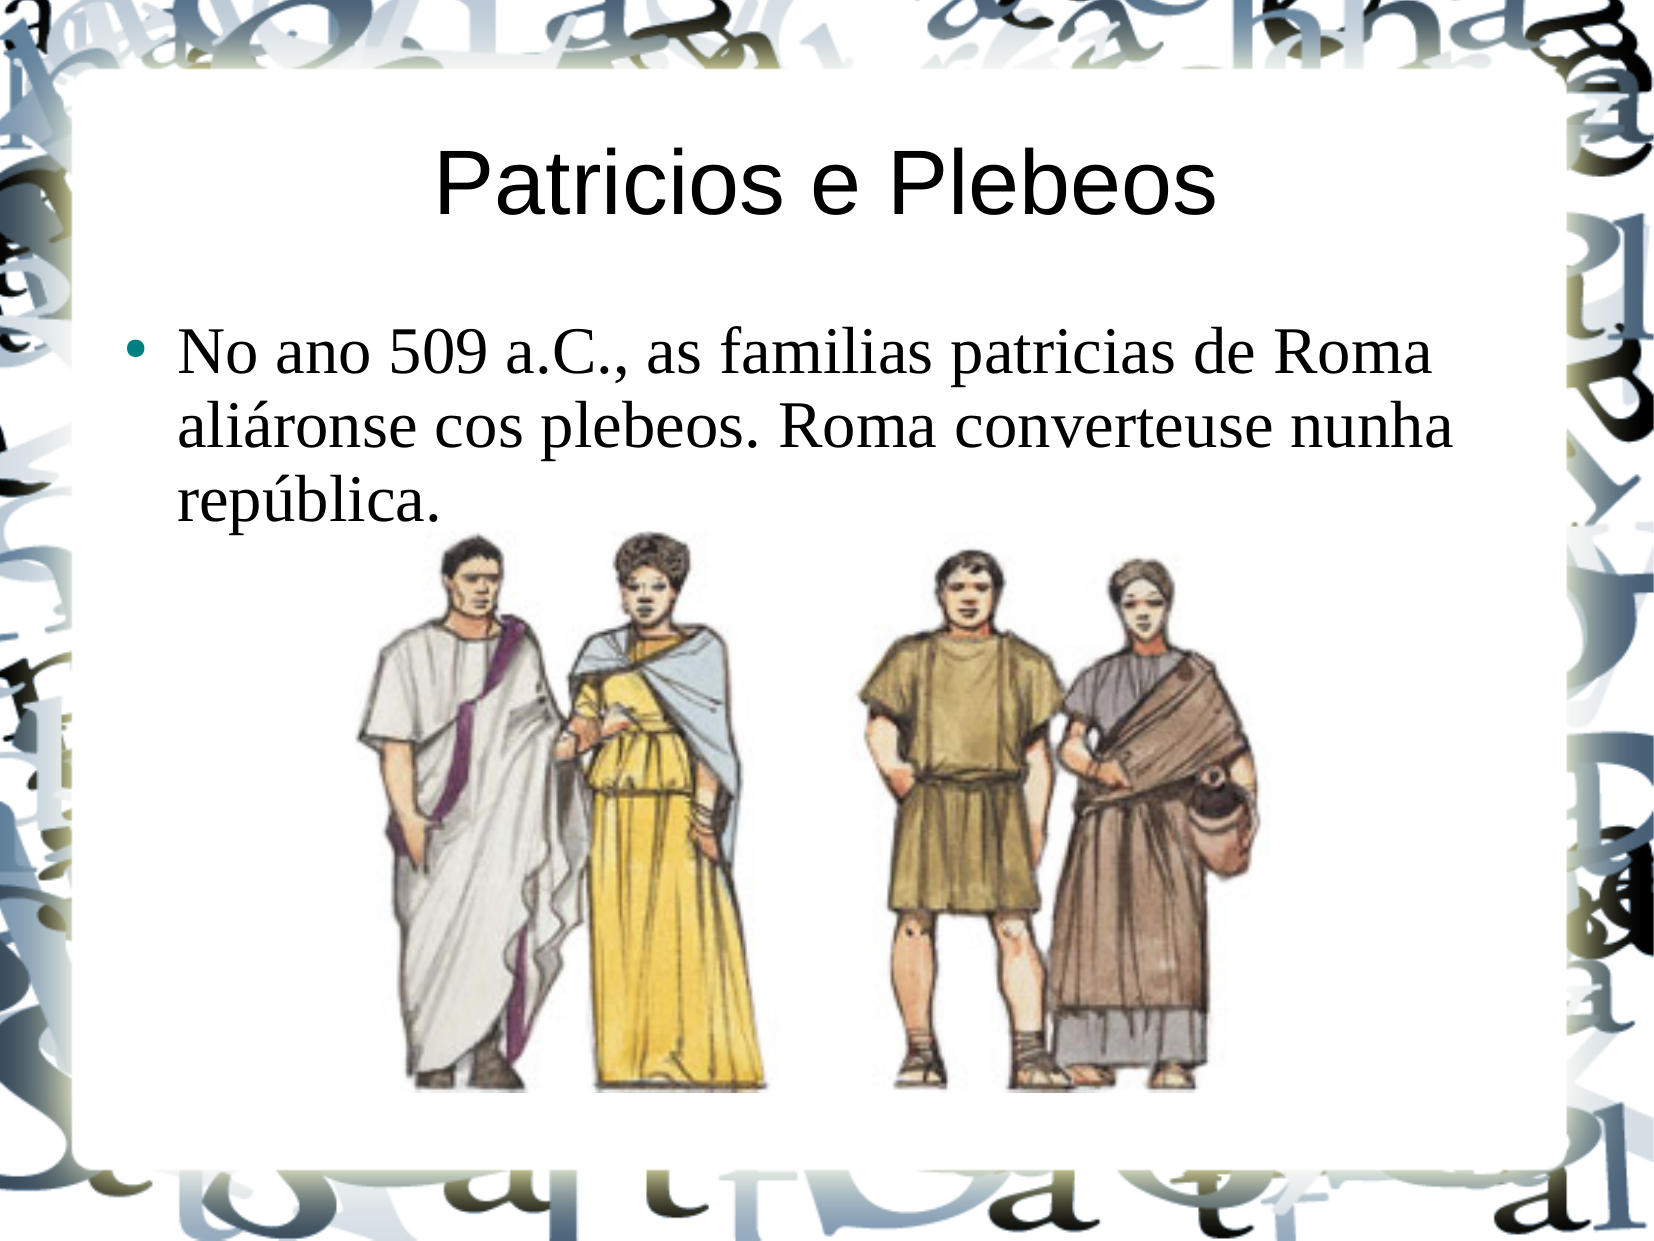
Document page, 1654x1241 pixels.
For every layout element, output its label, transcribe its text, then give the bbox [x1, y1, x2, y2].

picture [0, 0, 1654, 1241]
title Patricios e Plebeos [82, 78, 1571, 287]
list No ano 509 a.C., as familias patricias de Roma aliáronse cos plebeos. Roma converteuse nunha república. [106, 313, 1530, 1133]
